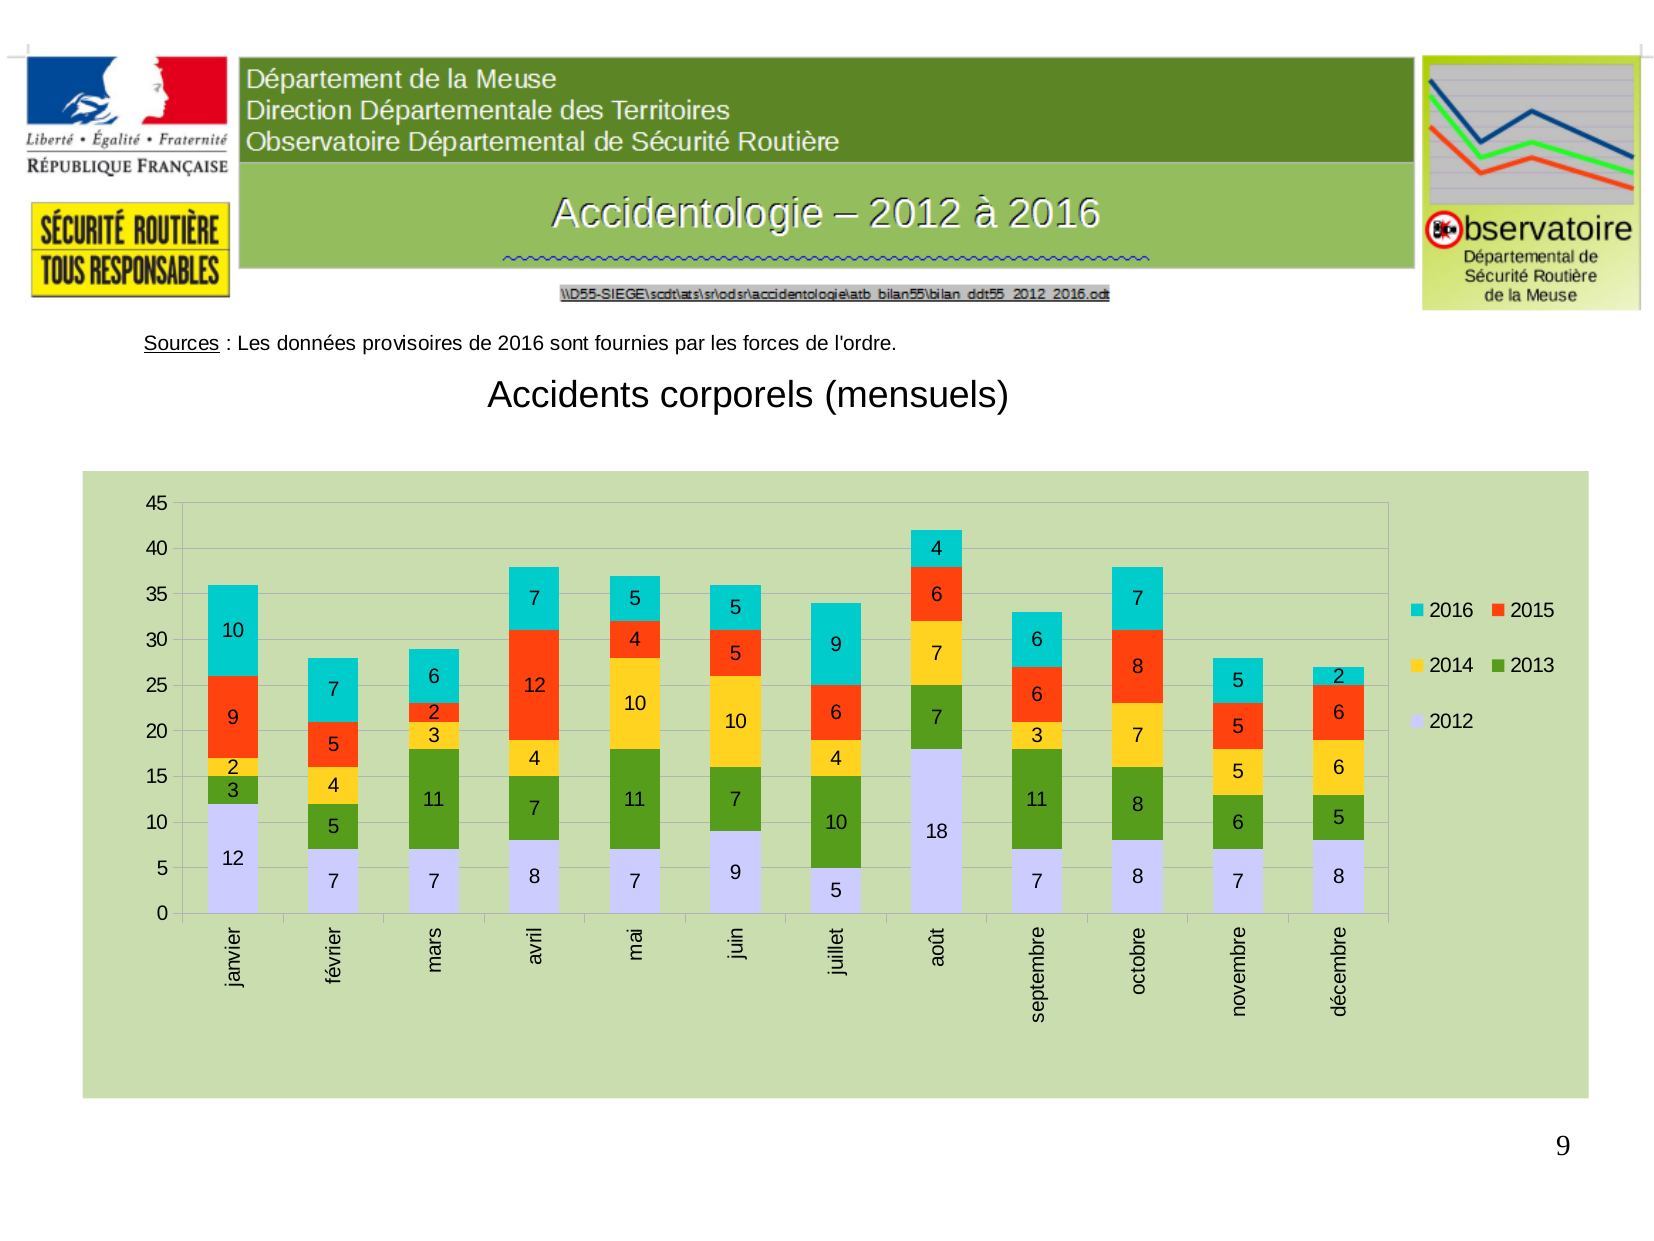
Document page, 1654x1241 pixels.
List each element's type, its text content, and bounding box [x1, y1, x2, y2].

chart [82, 471, 1589, 1099]
chart [23, 212, 1028, 390]
text_box Accidents corporels (mensuels) [472, 366, 1040, 426]
picture [0, 44, 1654, 320]
